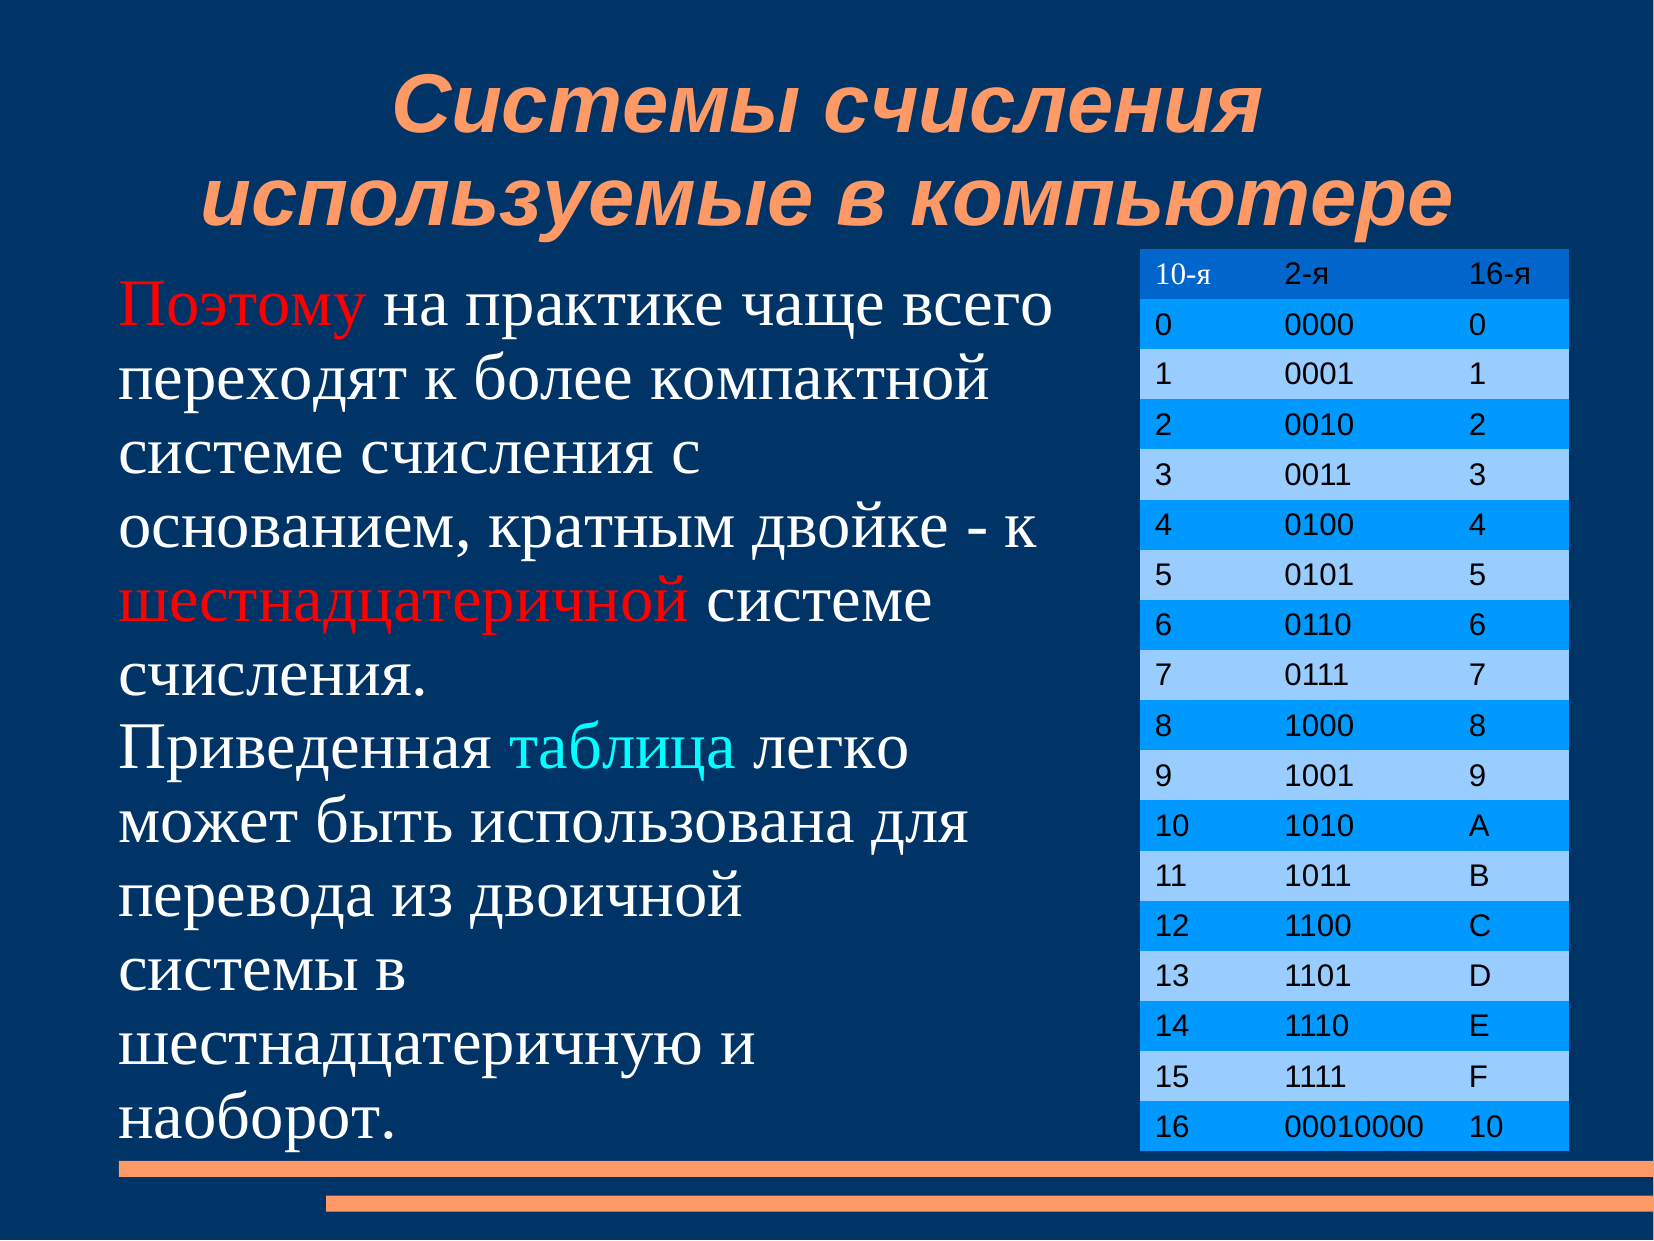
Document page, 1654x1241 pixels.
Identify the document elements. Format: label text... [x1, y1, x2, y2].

table_cell 8 [1140, 700, 1270, 750]
table_cell 9 [1140, 750, 1270, 800]
table_cell 1101 [1270, 951, 1454, 1001]
table_cell 1010 [1270, 800, 1454, 851]
table_cell 3 [1454, 449, 1569, 500]
table_cell 1110 [1270, 1001, 1454, 1051]
table_cell F [1454, 1051, 1569, 1101]
table_cell 0000 [1270, 299, 1454, 349]
table_cell 3 [1140, 449, 1270, 500]
table_cell 0110 [1270, 600, 1454, 650]
table_header 2-я [1270, 249, 1454, 299]
table_cell 7 [1140, 650, 1270, 700]
table_cell 1111 [1270, 1051, 1454, 1101]
table_cell A [1454, 800, 1569, 851]
table_cell 1 [1454, 349, 1569, 399]
table_cell 10 [1140, 800, 1270, 851]
table_header 16-я [1454, 249, 1569, 299]
table_cell 2 [1140, 399, 1270, 449]
table_cell 14 [1140, 1001, 1270, 1051]
table_cell 2 [1454, 399, 1569, 449]
table_cell 1001 [1270, 750, 1454, 800]
table_cell 5 [1454, 550, 1569, 600]
table_cell 9 [1454, 750, 1569, 800]
table_cell 0101 [1270, 550, 1454, 600]
table_cell 10 [1454, 1101, 1569, 1151]
table_cell 0111 [1270, 650, 1454, 700]
text_box Приведенная таблица легко может быть использована для перевода из двоичной системы в шестнадцатеричную и наоборот. [118, 708, 975, 1241]
table_cell C [1454, 901, 1569, 951]
table_cell D [1454, 951, 1569, 1001]
table_cell 7 [1454, 650, 1569, 700]
table_cell 1 [1140, 349, 1270, 399]
text_box Поэтому на практике чаще всего переходят к более компактной системе счисления с основанием, кратным двойке - к шестнадцатеричной системе счисления. [118, 265, 1063, 798]
table_cell E [1454, 1001, 1569, 1051]
table_cell 0100 [1270, 500, 1454, 550]
table_cell 0001 [1270, 349, 1454, 399]
table_cell 6 [1454, 600, 1569, 650]
table_cell 1011 [1270, 851, 1454, 901]
table_cell 0010 [1270, 399, 1454, 449]
table_cell 5 [1140, 550, 1270, 600]
table_cell 4 [1454, 500, 1569, 550]
table_cell 13 [1140, 951, 1270, 1001]
title Системы счисления используемые в компьютере [121, 46, 1534, 254]
table_cell 0 [1454, 299, 1569, 349]
table_cell 8 [1454, 700, 1569, 750]
table_cell 15 [1140, 1051, 1270, 1101]
table_cell 00010000 [1270, 1101, 1454, 1151]
table_cell 1100 [1270, 901, 1454, 951]
table_cell 12 [1140, 901, 1270, 951]
table_cell 1000 [1270, 700, 1454, 750]
table_cell B [1454, 851, 1569, 901]
table_cell 0 [1140, 299, 1270, 349]
table_cell 0011 [1270, 449, 1454, 500]
table_cell 16 [1140, 1101, 1270, 1151]
table_cell 11 [1140, 851, 1270, 901]
table_cell 4 [1140, 500, 1270, 550]
table_cell 6 [1140, 600, 1270, 650]
table_header 10-я [1140, 249, 1270, 299]
